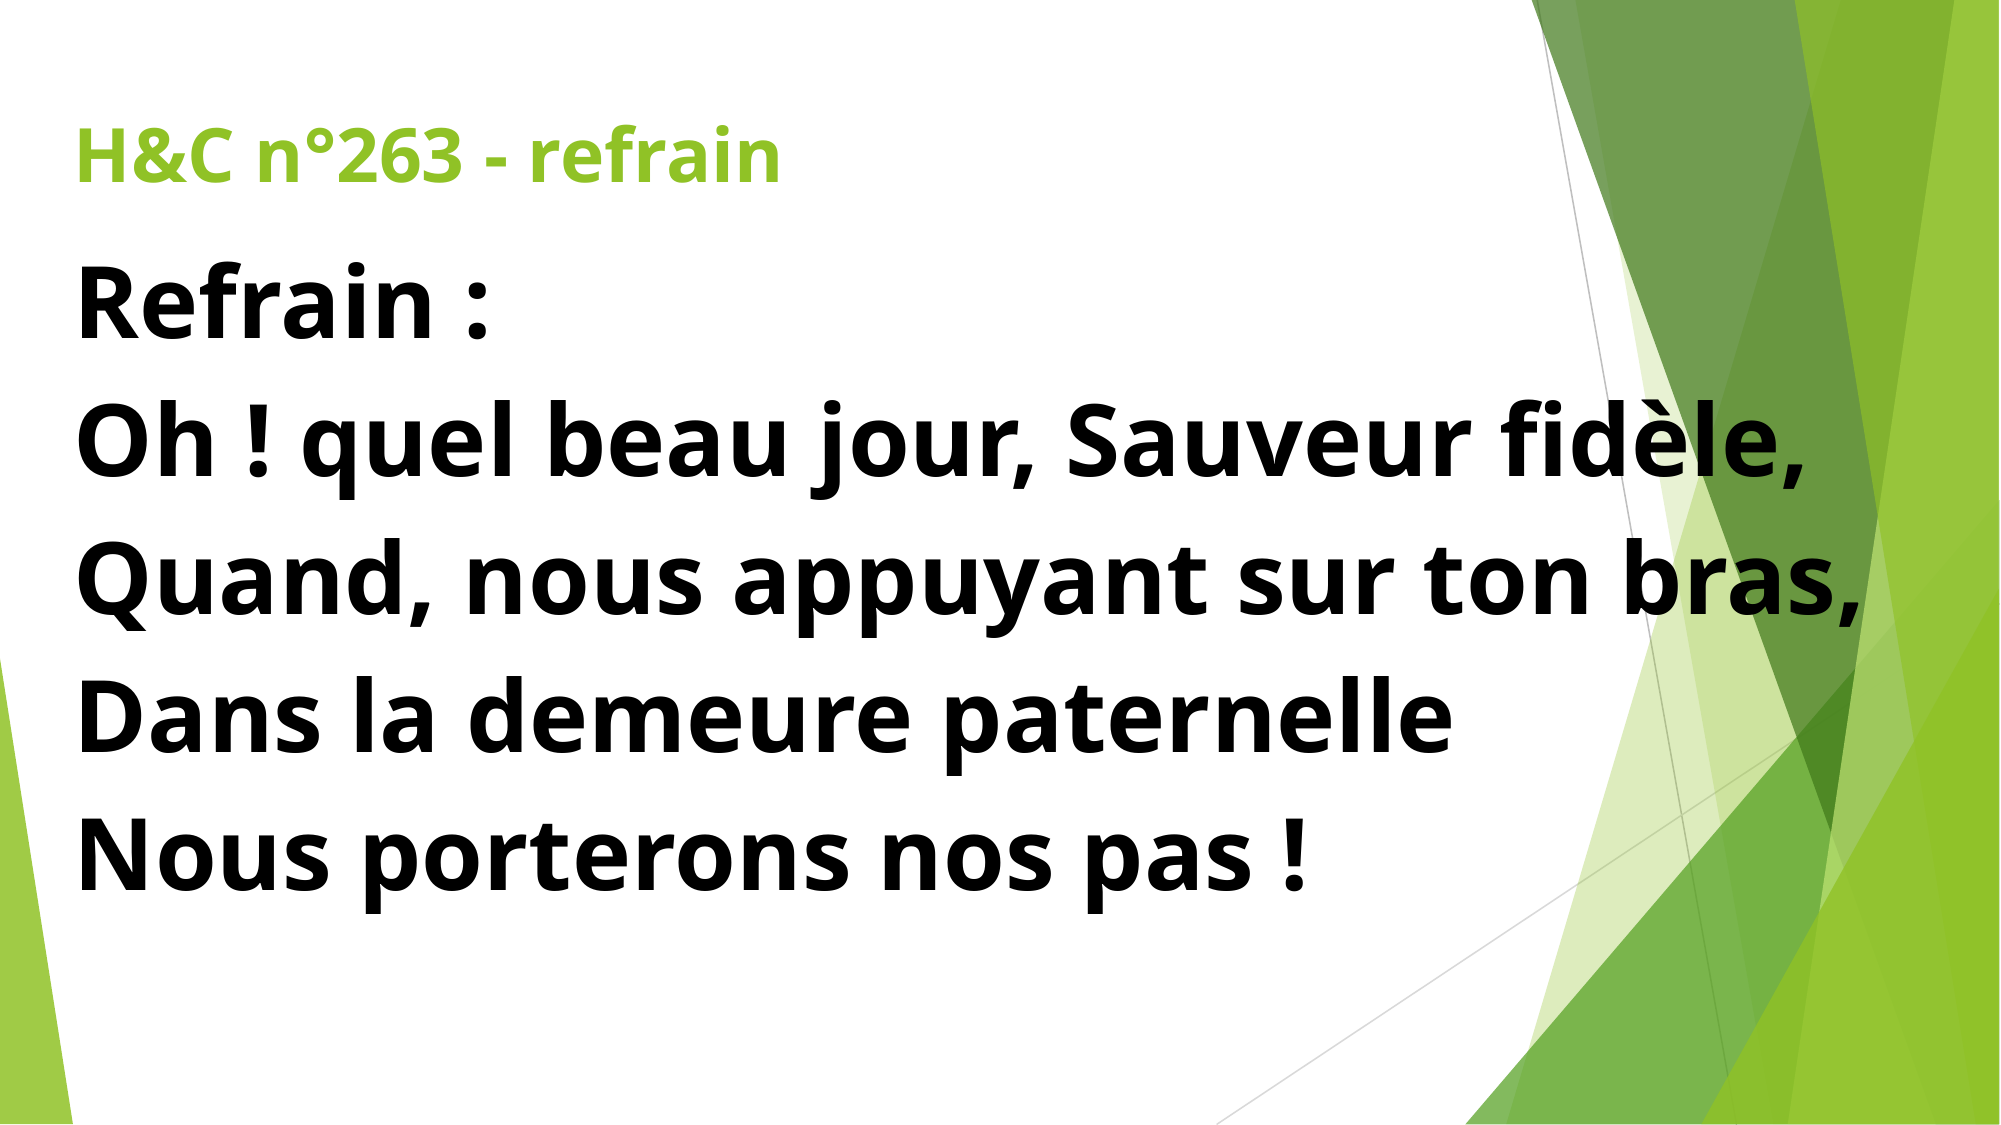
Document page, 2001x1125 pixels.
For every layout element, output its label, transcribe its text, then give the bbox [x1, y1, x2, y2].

text_box Refrain : Oh ! quel beau jour, Sauveur fidèle, Quand, nous appuyant sur ton bras, Dans la demeure paternelle Nous porterons nos pas ! [59, 213, 1973, 1037]
text_box H&C n°263 - refrain [59, 99, 1522, 213]
